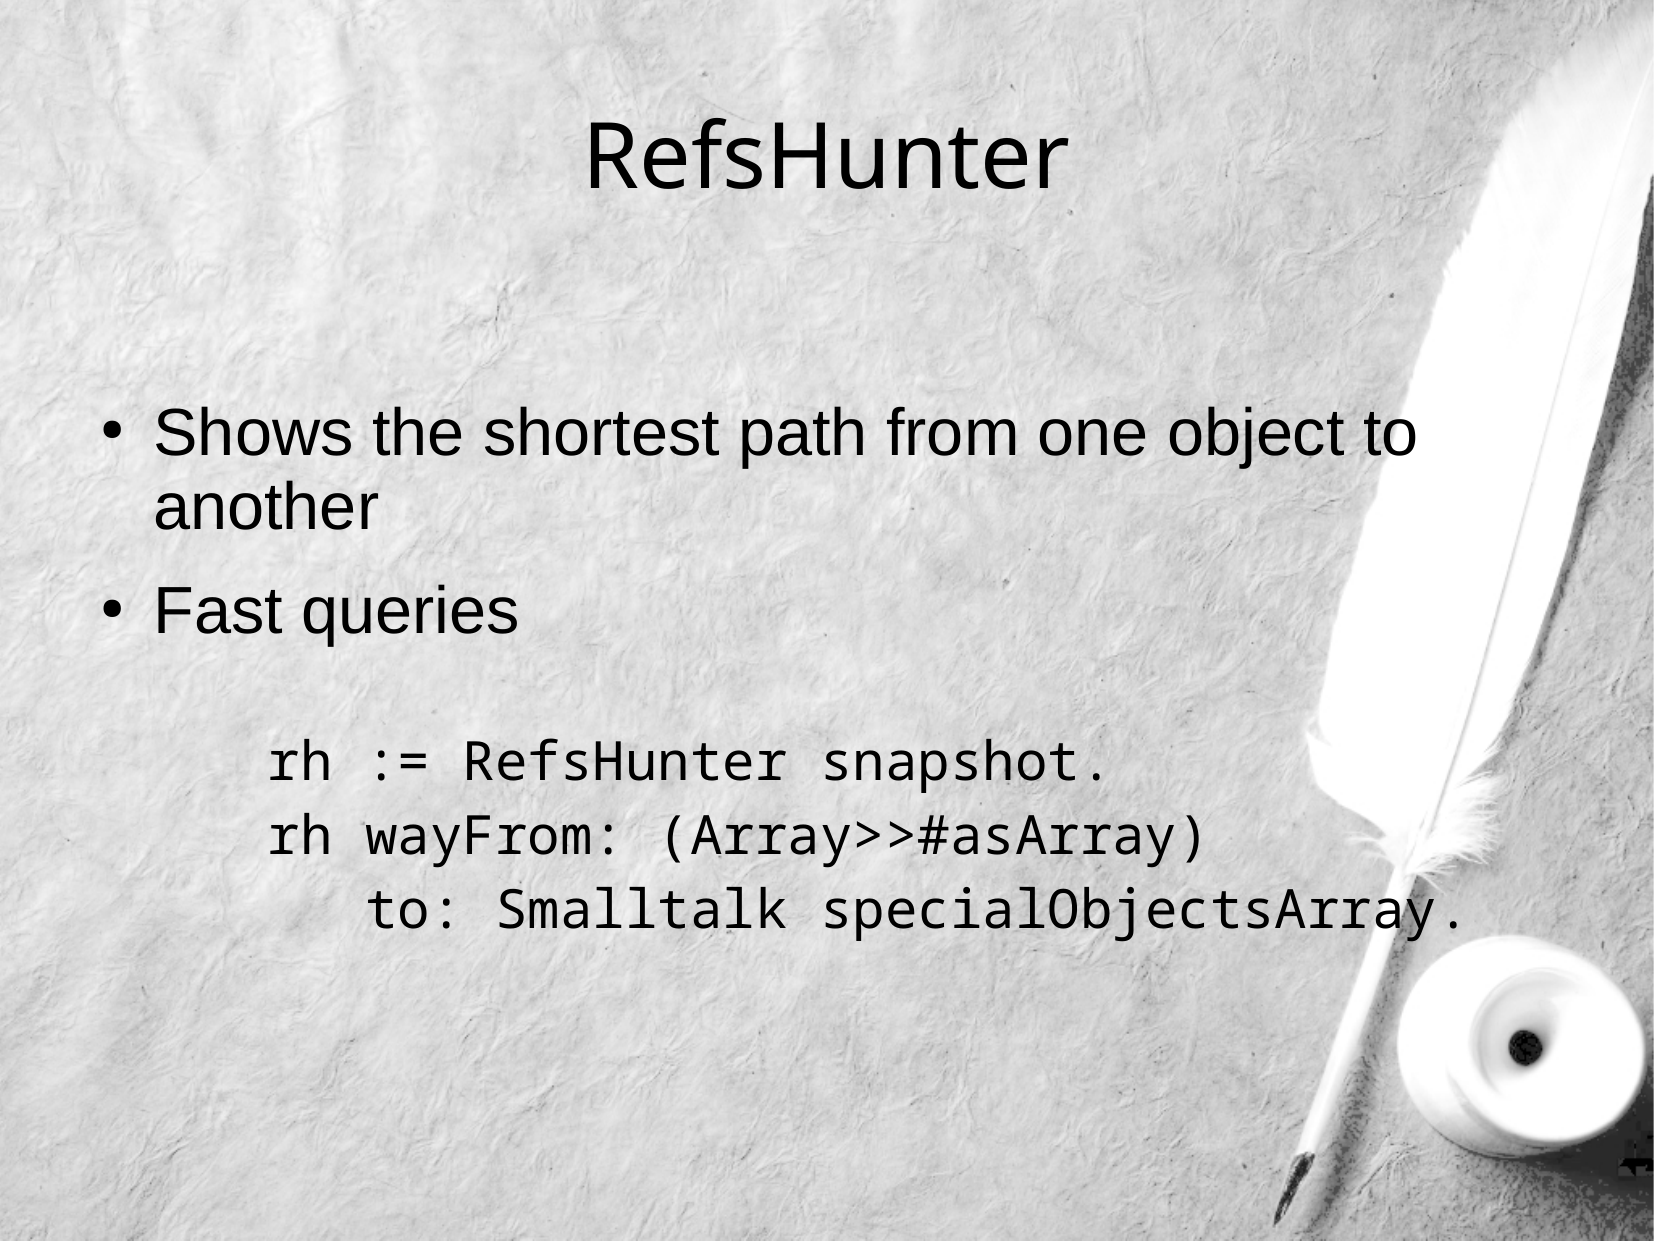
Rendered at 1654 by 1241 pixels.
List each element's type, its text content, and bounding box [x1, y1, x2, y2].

picture [0, 0, 1654, 1241]
title RefsHunter [82, 49, 1571, 257]
list Shows the shortest path from one object to another Fast queries [82, 290, 1571, 1010]
text_box rh := RefsHunter snapshot. rh wayFrom: (Array>>#asArray) to: Smalltalk specialObjectsArray. [120, 715, 1526, 976]
